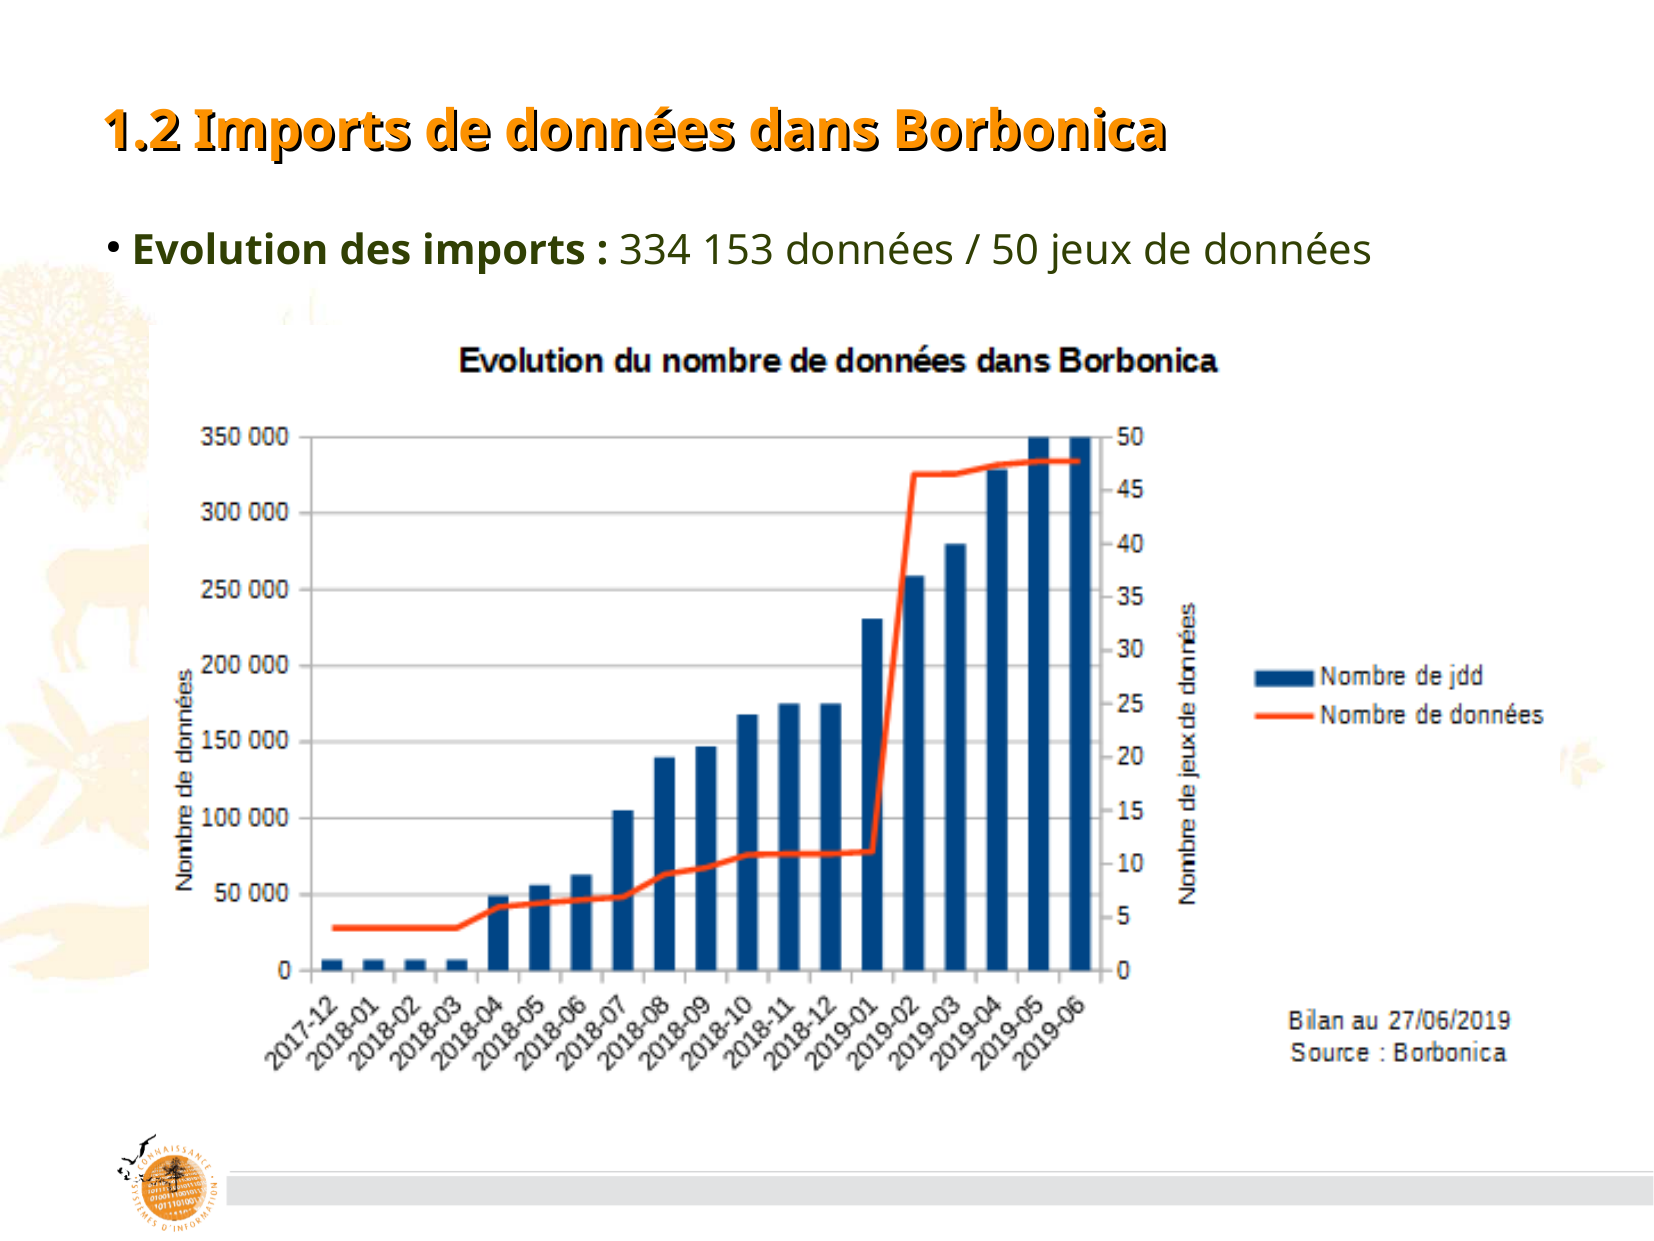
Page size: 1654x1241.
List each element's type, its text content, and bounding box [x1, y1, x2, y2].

title 1.2 Imports de données dans Borbonica [82, 49, 1571, 207]
picture [0, 0, 1654, 1241]
text_box Evolution des imports : 334 153 données / 50 jeux de données [106, 189, 1548, 308]
